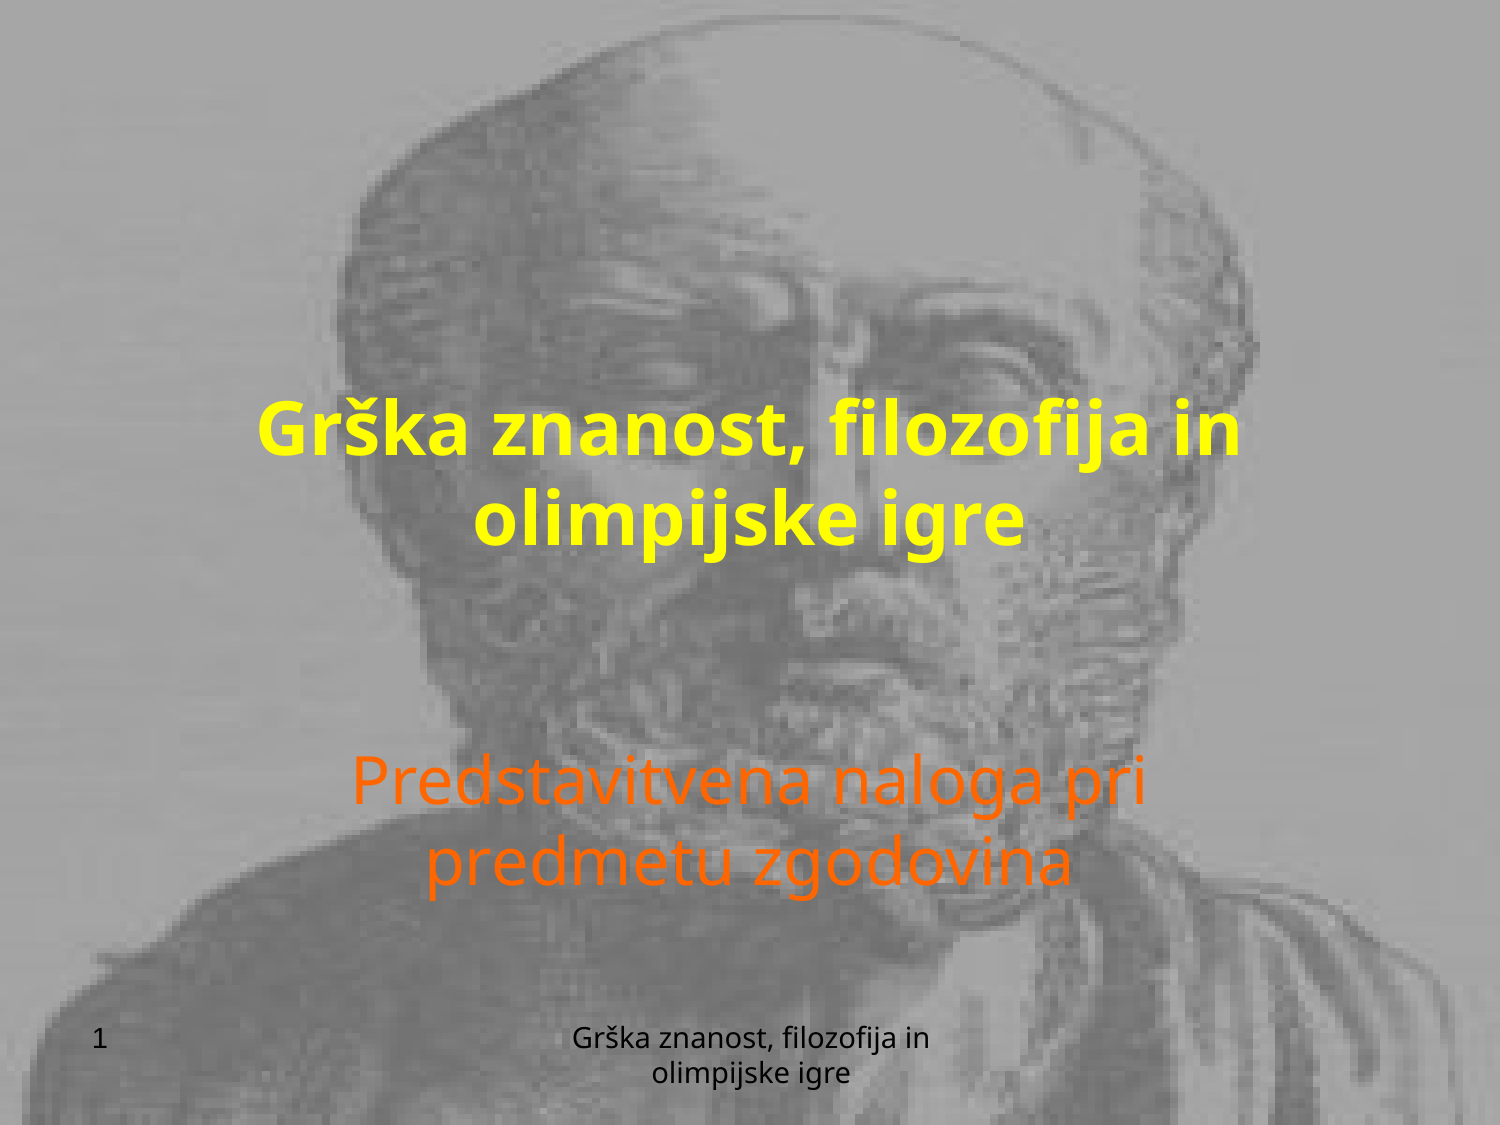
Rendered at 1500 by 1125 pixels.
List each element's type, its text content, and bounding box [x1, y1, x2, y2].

title Grška znanost, filozofija in olimpijske igre [112, 349, 1388, 591]
footer Grška znanost, filozofija in olimpijske igre [513, 1011, 989, 1090]
slide_number <number> [76, 1011, 427, 1090]
subtitle Predstavitvena naloga pri predmetu zgodovina [225, 637, 1275, 925]
picture [0, 0, 1500, 1125]
